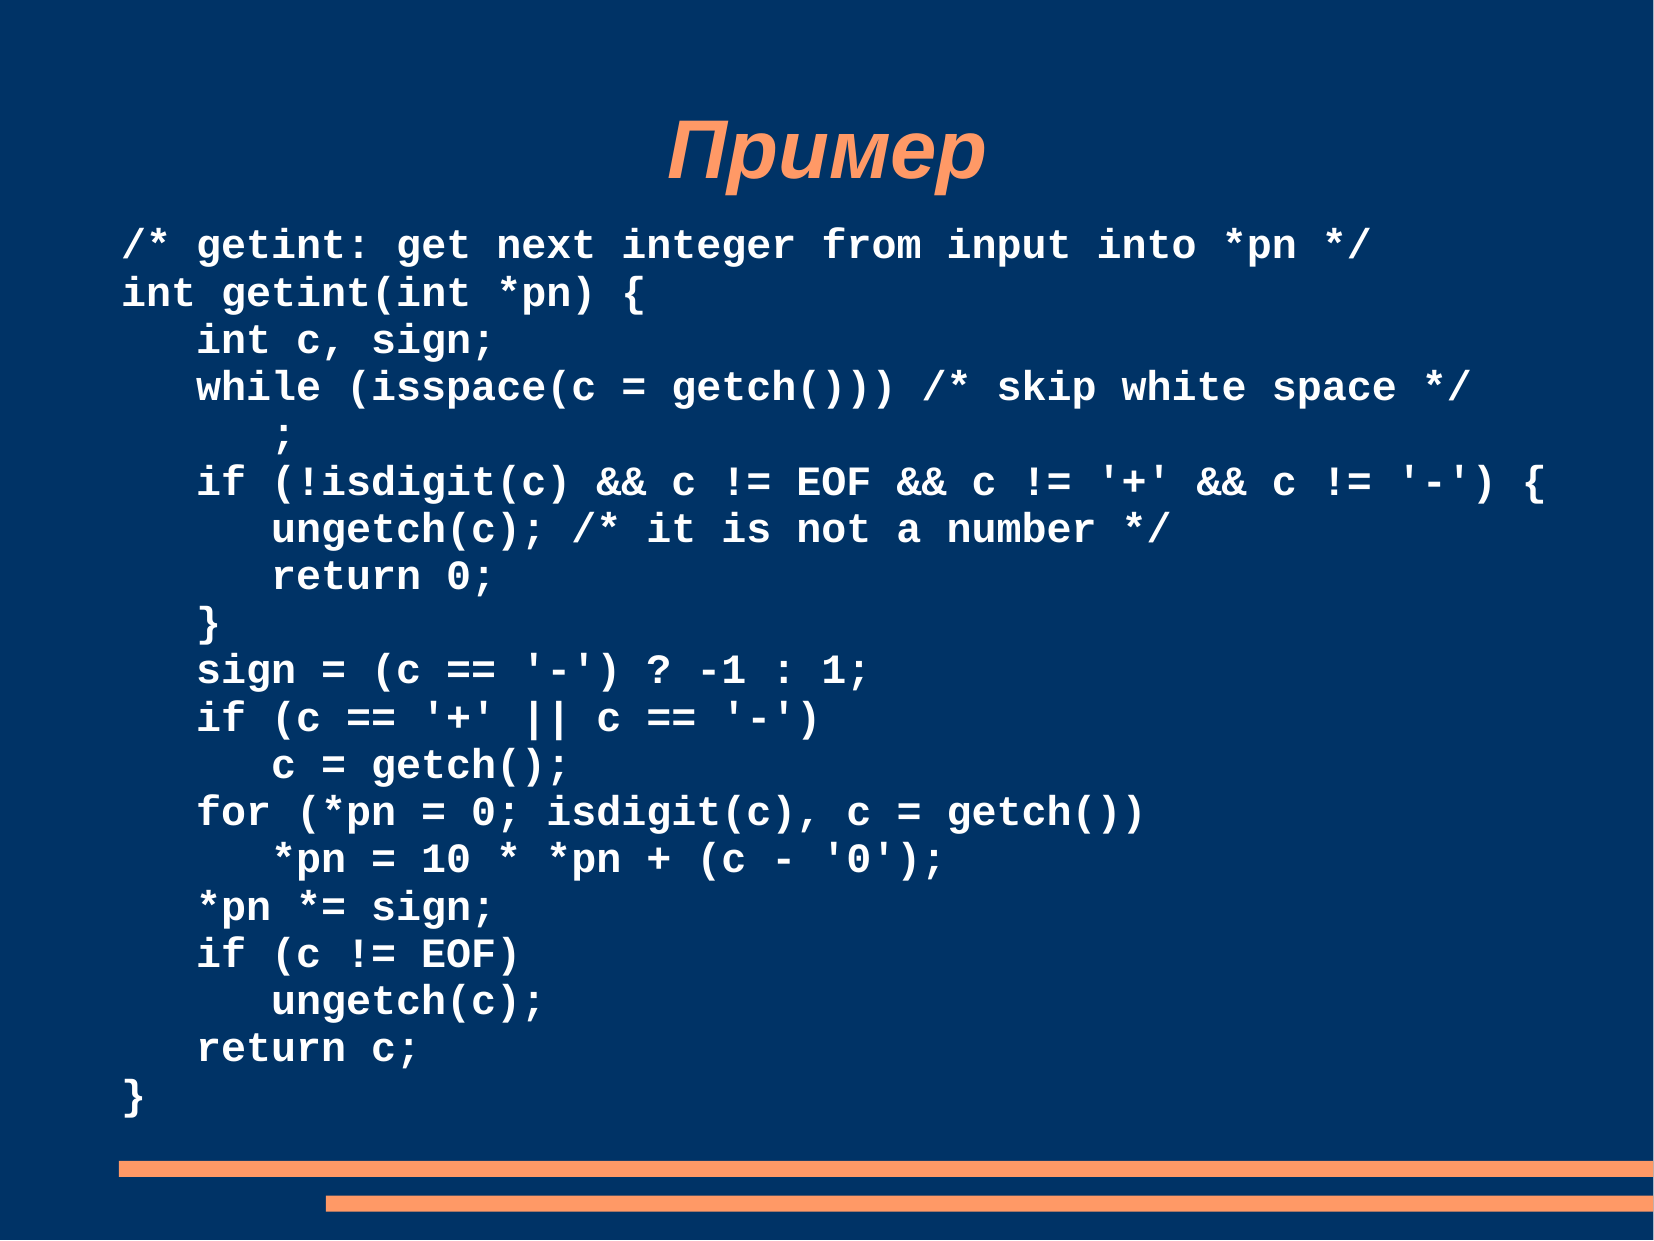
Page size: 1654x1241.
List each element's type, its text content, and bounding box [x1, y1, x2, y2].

text_box /* getint: get next integer from input into *pn */ int getint(int *pn) { int c, sign; while (isspace(c = getch())) /* skip white space */ ; if (!isdigit(c) && c != EOF && c != '+' && c != '-') { ungetch(c); /* it is not a number */ return 0; } sign = (c == '-') ? -1 : 1; if (c == '+' || c == '-') c = getch(); for (*pn = 0; isdigit(c), c = getch()) *pn = 10 * *pn + (c - '0'); *pn *= sign; if (c != EOF) ungetch(c); return c; } [106, 216, 1654, 1140]
title Пример [121, 46, 1534, 216]
